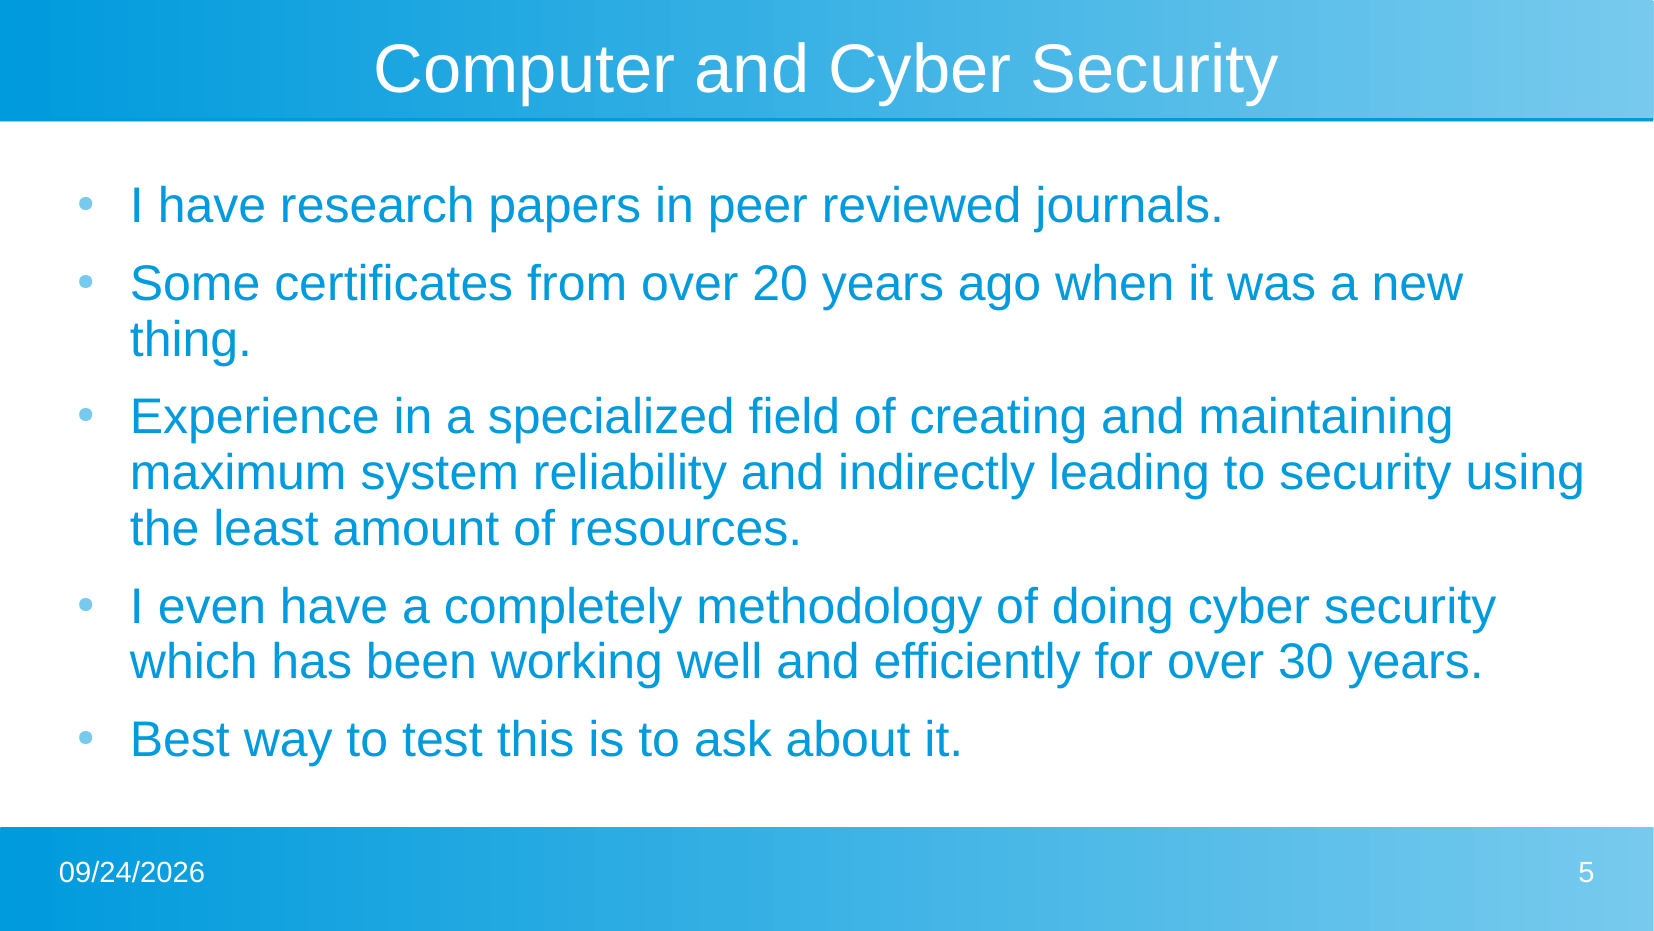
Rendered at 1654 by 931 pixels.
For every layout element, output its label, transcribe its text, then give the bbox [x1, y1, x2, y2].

title Computer and Cyber Security [59, 29, 1595, 108]
list I have research papers in peer reviewed journals. Some certificates from over 20 years ago when it was a new thing. Experience in a specialized field of creating and maintaining maximum system reliability and indirectly leading to security using the least amount of resources. I even have a completely methodology of doing cyber security which has been working well and efficiently for over 30 years. Best way to test this is to ask about it. [59, 177, 1595, 768]
